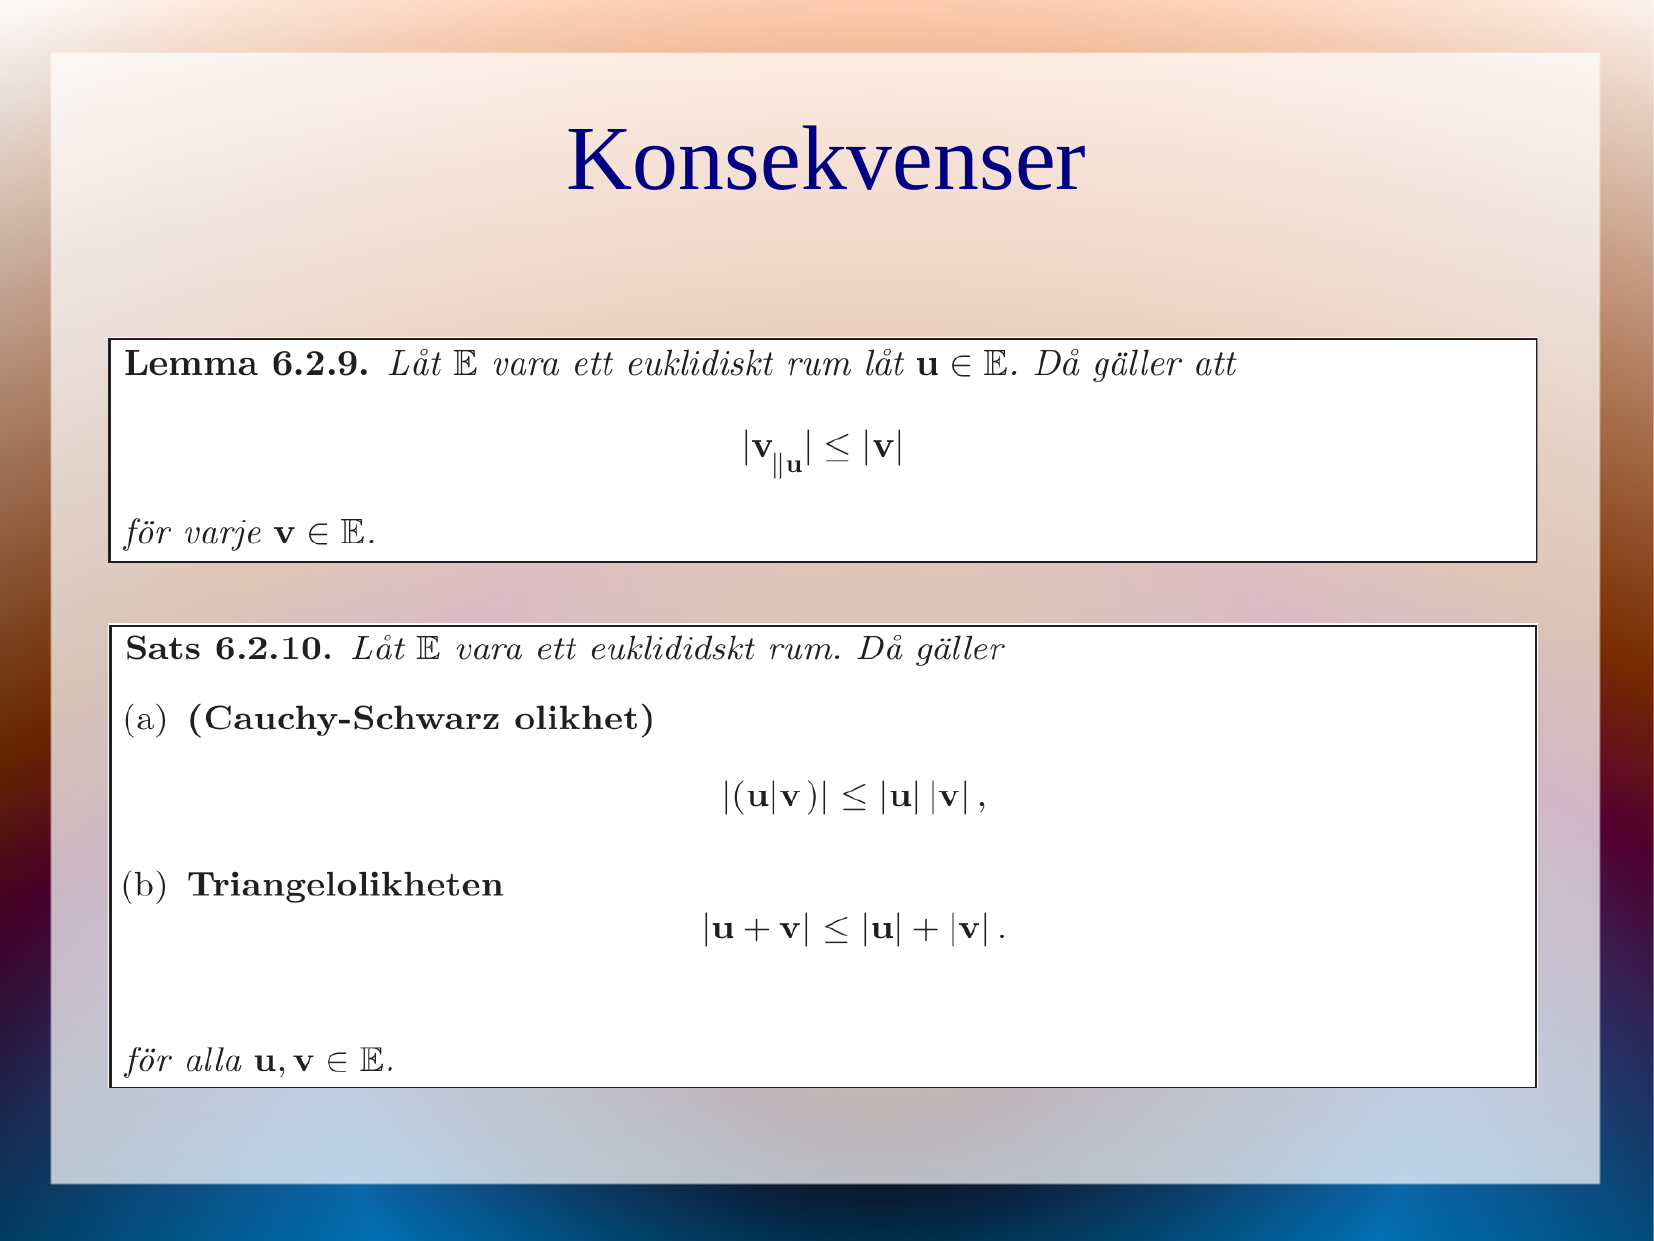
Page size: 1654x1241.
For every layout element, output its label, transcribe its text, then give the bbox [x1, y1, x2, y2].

picture [0, 0, 1654, 1241]
title Konsekvenser [82, 62, 1571, 255]
